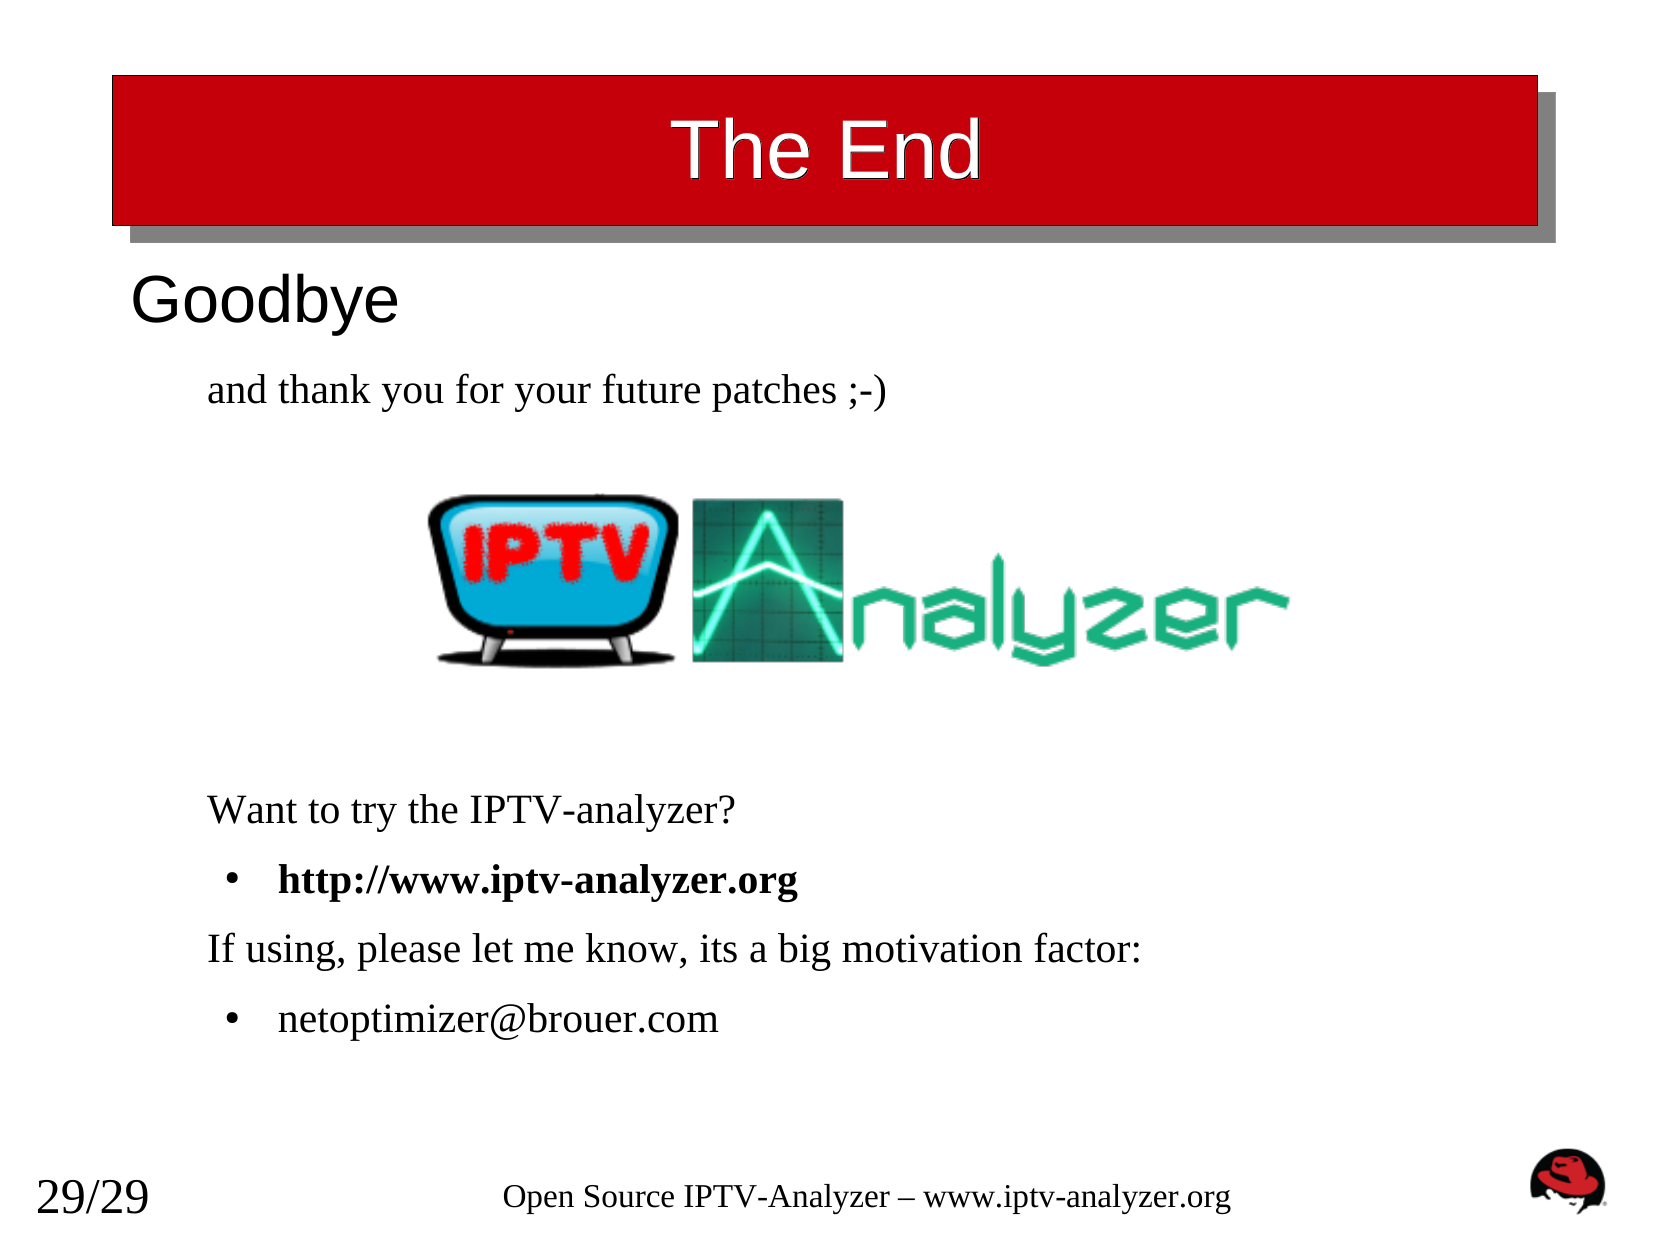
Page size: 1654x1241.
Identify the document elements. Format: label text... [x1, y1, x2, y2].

picture [412, 493, 1348, 676]
picture [1529, 1146, 1613, 1224]
title The End [116, 75, 1538, 226]
list Goodbye and thank you for your future patches ;-) Want to try the IPTV-analyzer? http://www.iptv-analyzer.org If using, please let me know, its a big motivation factor: netoptimizer@brouer.com [112, 262, 1538, 1126]
